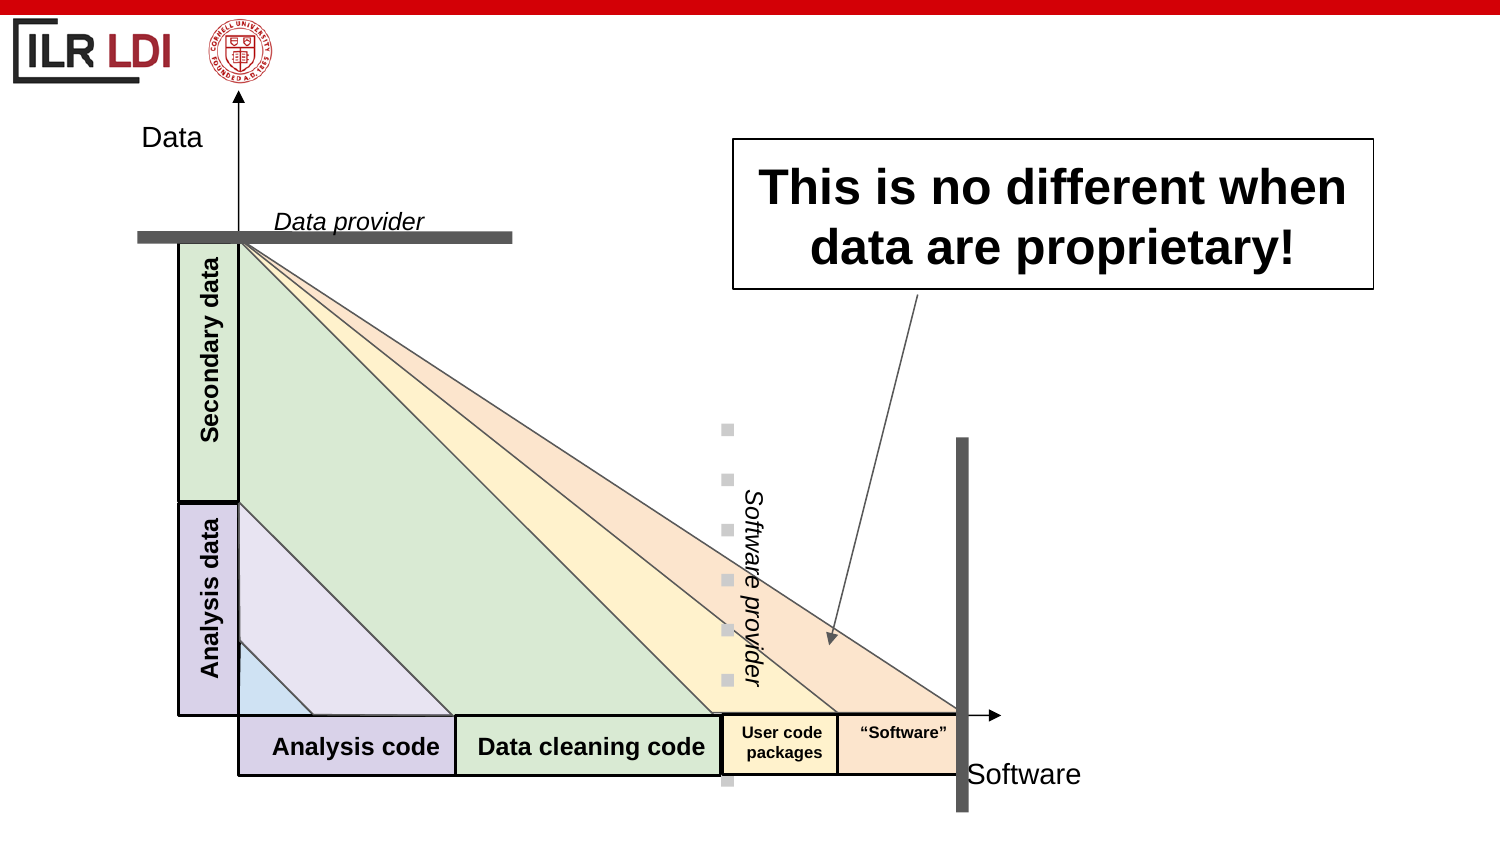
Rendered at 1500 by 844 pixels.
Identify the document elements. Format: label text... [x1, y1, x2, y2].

text_box “Software” [837, 714, 956, 775]
picture [0, 15, 301, 102]
text_box Data provider [258, 190, 564, 251]
text_box [238, 244, 725, 717]
text_box Data [126, 102, 227, 168]
text_box Analysis data [178, 503, 239, 716]
text_box [786, 596, 956, 713]
text_box Secondary data [178, 244, 239, 502]
text_box Analysis code [238, 715, 455, 776]
text_box Software [969, 740, 1500, 806]
text_box Software provider [725, 474, 786, 714]
text_box User code packages [722, 714, 837, 775]
text_box This is no different when data are proprietary! [732, 139, 1374, 290]
text_box Data cleaning code [455, 715, 722, 776]
